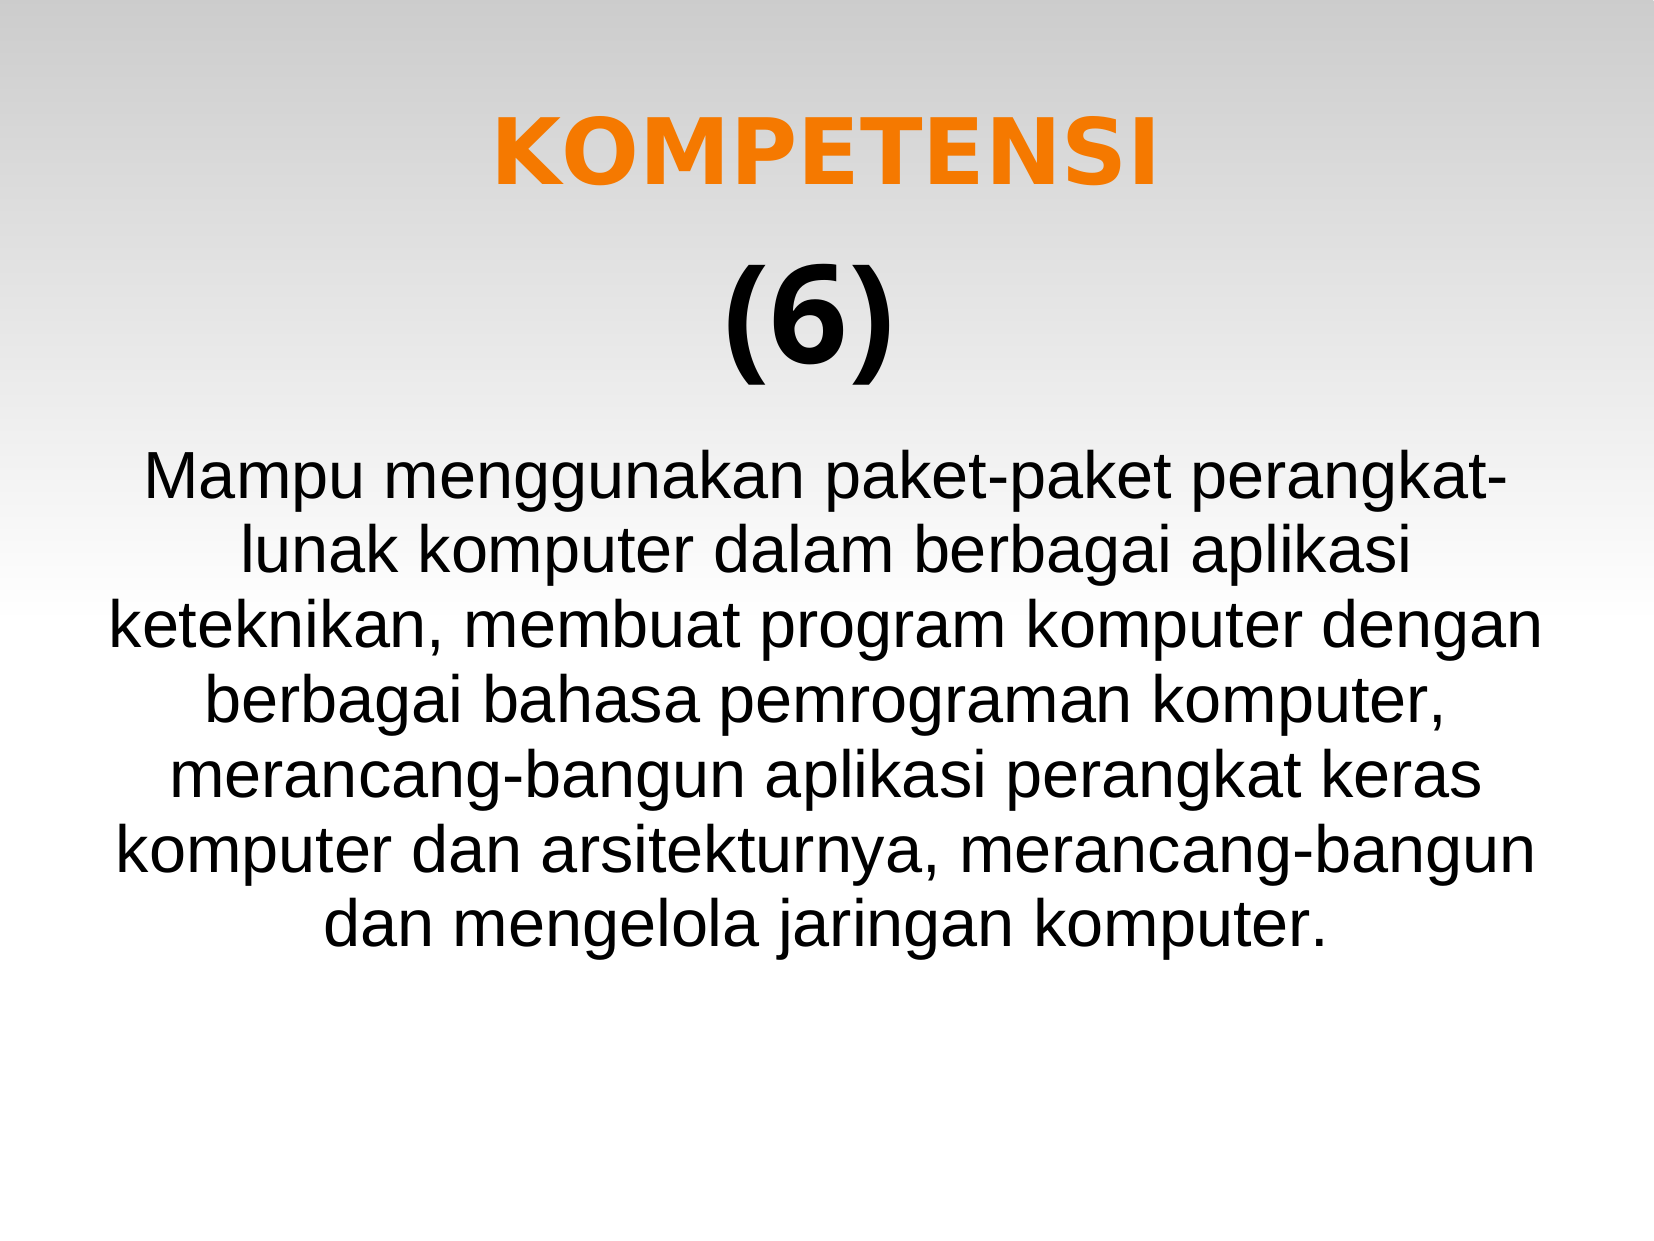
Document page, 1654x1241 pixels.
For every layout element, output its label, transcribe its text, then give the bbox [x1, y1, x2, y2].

title KOMPETENSI [82, 56, 1571, 250]
text_box (6) [708, 209, 925, 414]
subtitle Mampu menggunakan paket-paket perangkat-lunak komputer dalam berbagai aplikasi keteknikan, membuat program komputer dengan berbagai bahasa pemrograman komputer, merancang-bangun aplikasi perangkat keras komputer dan arsitekturnya, merancang-bangun dan mengelola jaringan komputer. [82, 297, 1571, 1102]
